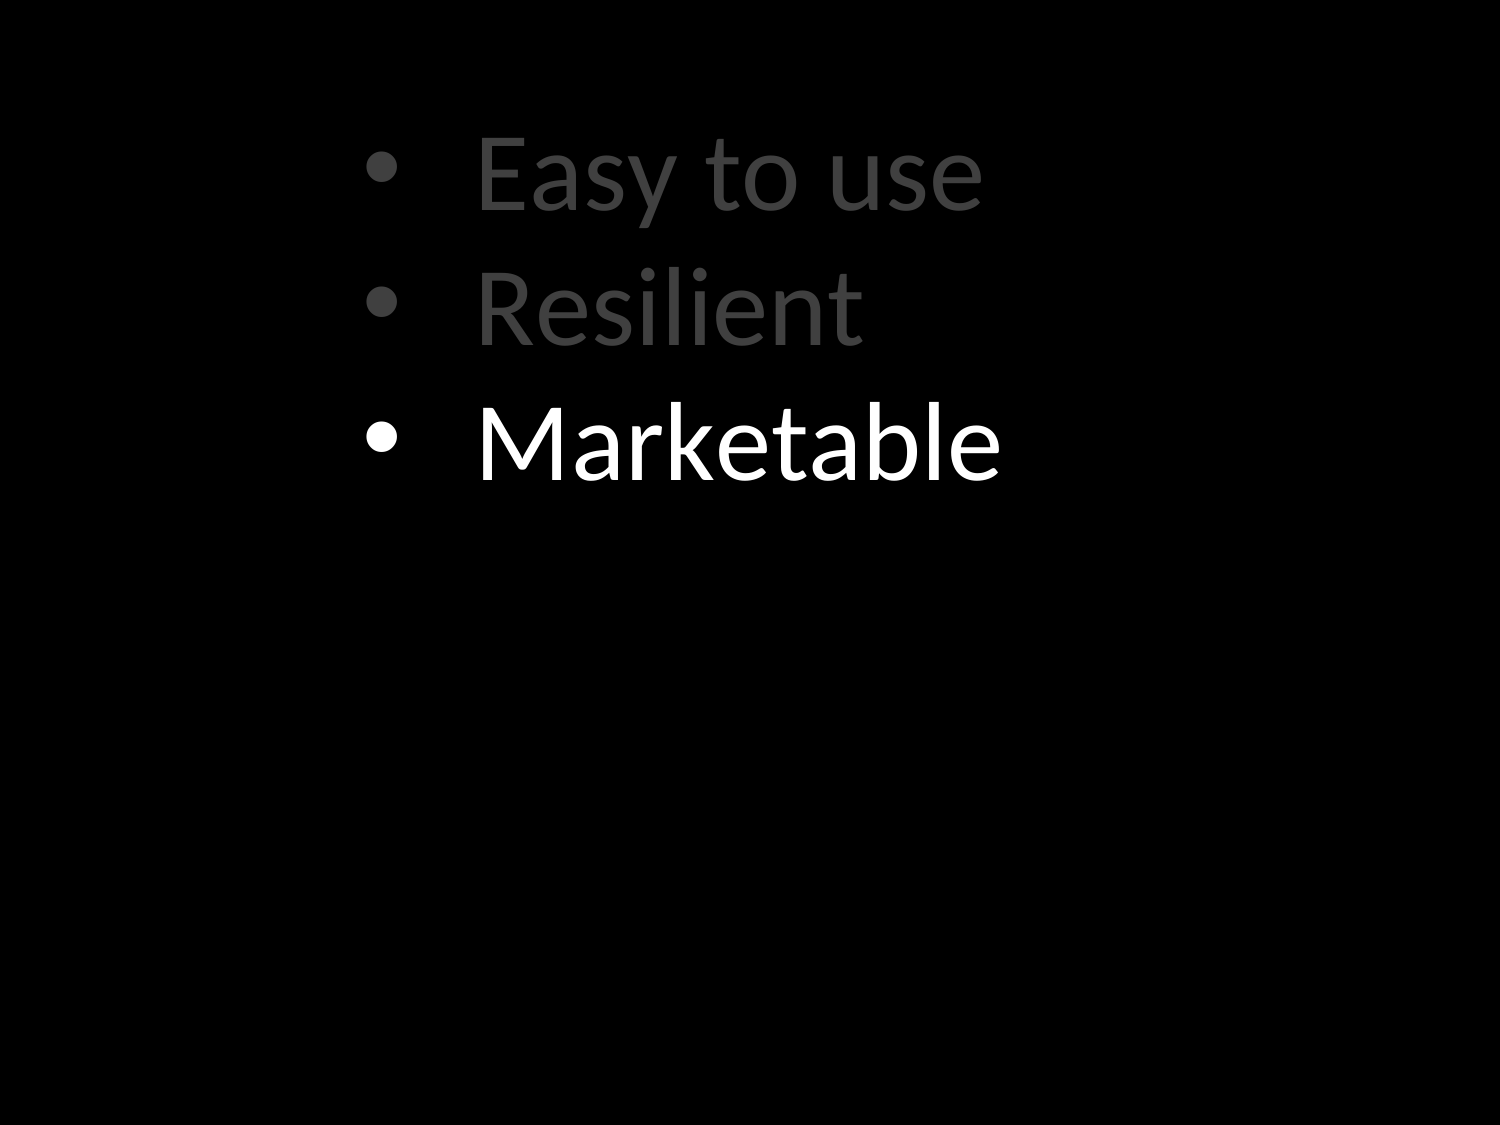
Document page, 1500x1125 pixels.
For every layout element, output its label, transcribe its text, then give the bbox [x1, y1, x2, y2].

text_box Easy to use Resilient Marketable [347, 90, 1234, 646]
